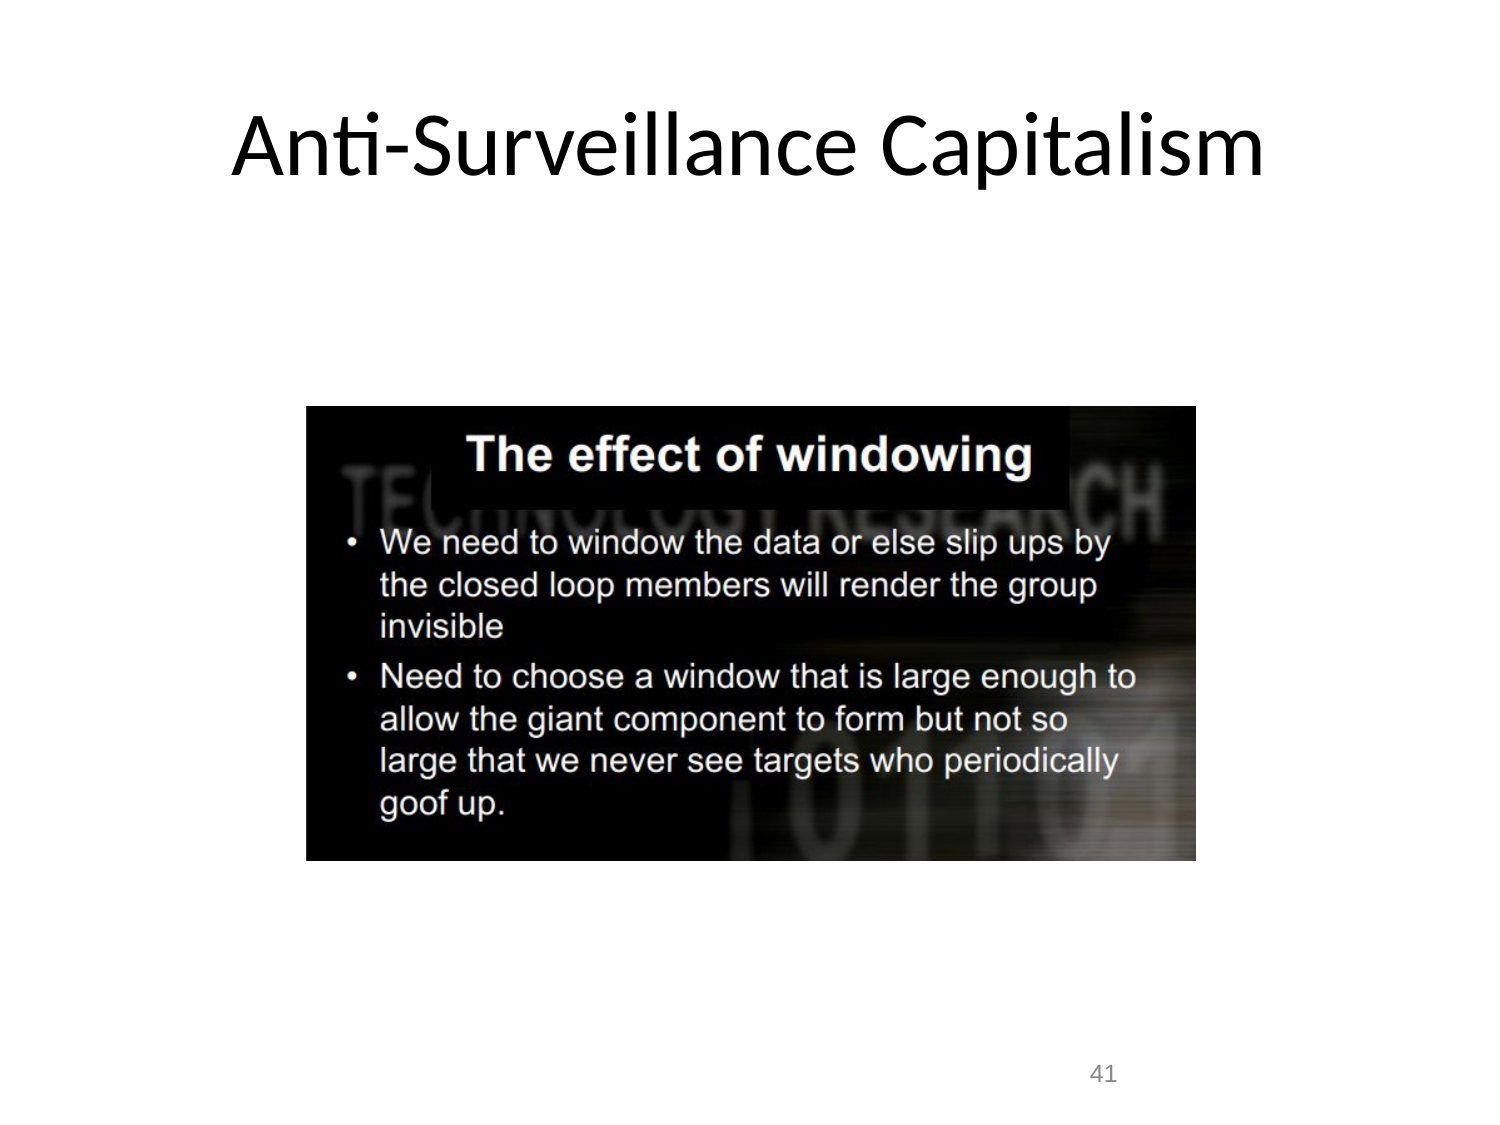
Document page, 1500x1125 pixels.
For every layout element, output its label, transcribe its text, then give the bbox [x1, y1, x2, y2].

text_box 19 [1074, 1042, 1426, 1103]
picture [305, 406, 1196, 861]
title Anti-Surveillance Capitalism [75, 45, 1426, 233]
